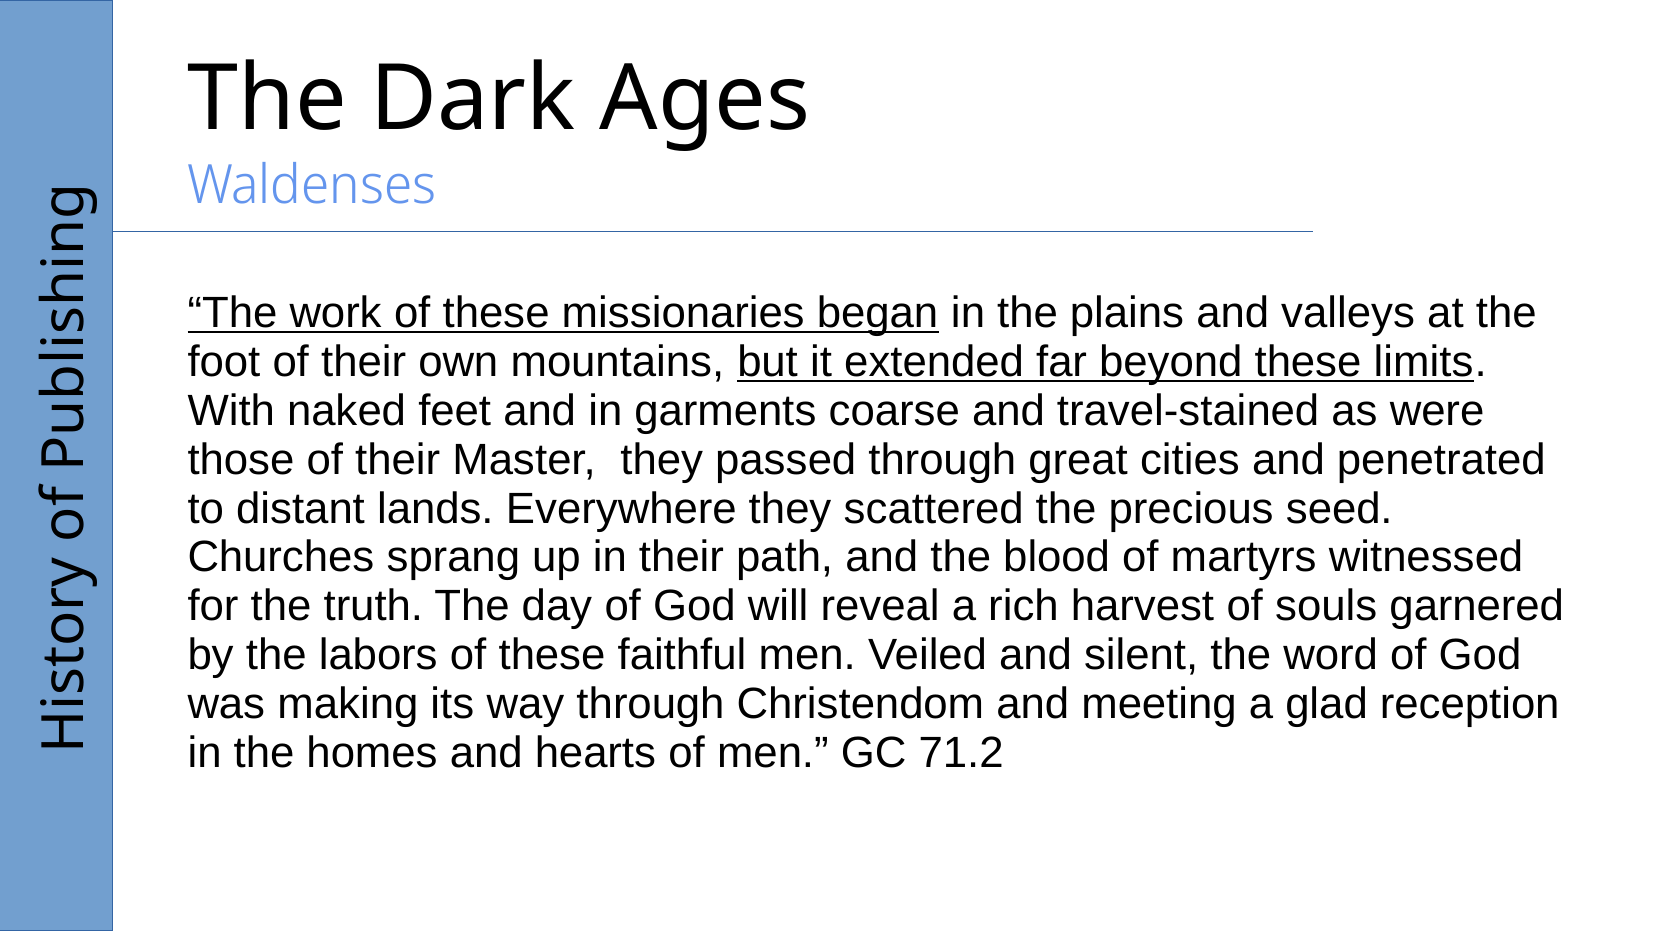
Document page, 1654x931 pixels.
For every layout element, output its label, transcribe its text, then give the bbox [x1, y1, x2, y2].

text_box [0, 0, 113, 931]
title Waldenses [187, 125, 1571, 239]
text_box History of Publishing [13, 37, 105, 901]
title The Dark Ages [187, 33, 1571, 125]
subtitle “The work of these missionaries began in the plains and valleys at the foot of their own mountains, but it extended far beyond these limits. With naked feet and in garments coarse and travel-stained as were those of their Master, they passed through great cities and penetrated to distant lands. Everywhere they scattered the precious seed. Churches sprang up in their path, and the blood of martyrs witnessed for the truth. The day of God will reveal a rich harvest of souls garnered by the labors of these faithful men. Veiled and silent, the word of God was making its way through Christendom and meeting a glad reception in the homes and hearts of men.” GC 71.2 [187, 288, 1571, 828]
